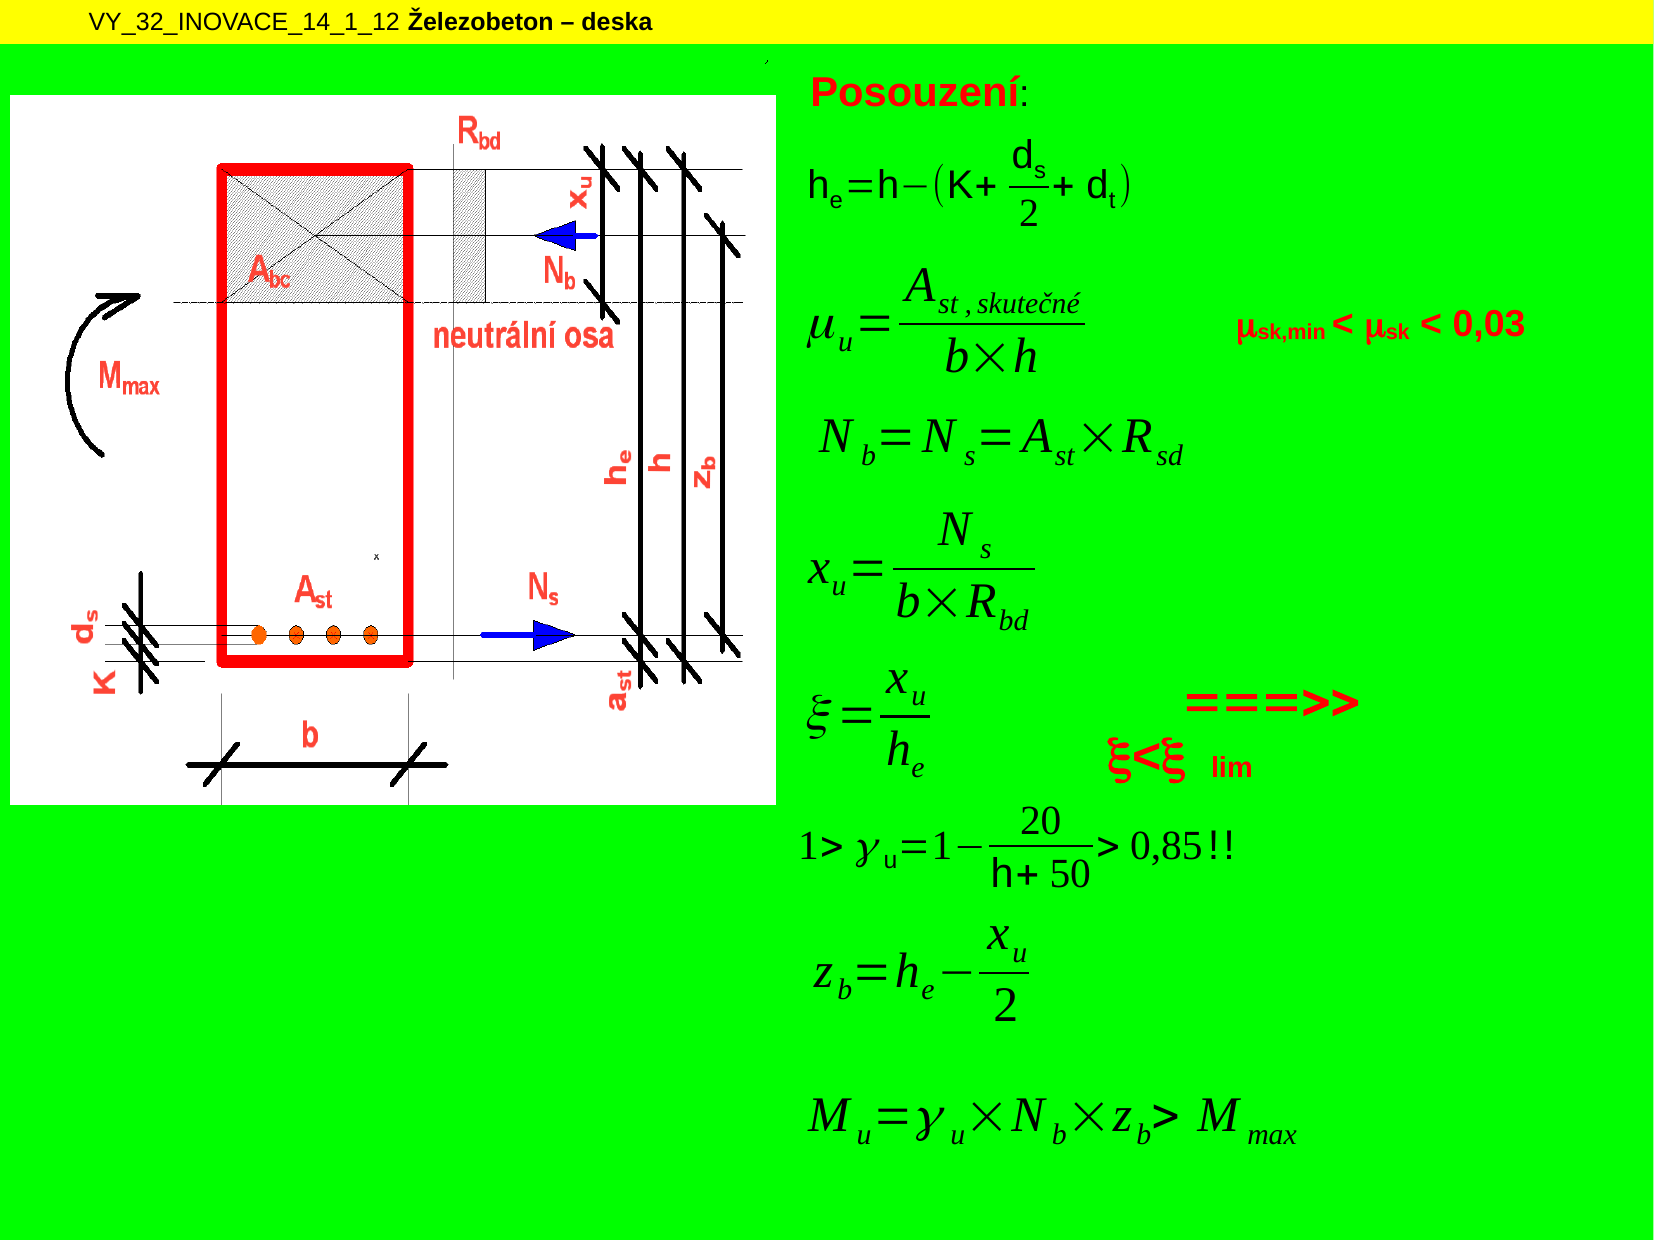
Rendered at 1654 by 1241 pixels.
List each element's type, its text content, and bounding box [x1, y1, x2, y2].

text_box msk,min < msk < 0,03 [1210, 295, 1573, 369]
text_box ===>> x<x lim [1092, 675, 1506, 768]
chart [797, 1088, 1303, 1152]
chart [797, 649, 939, 785]
text_box VY_32_INOVACE_14_1_12 Železobeton – deska [0, 0, 1654, 44]
chart [791, 797, 1241, 897]
chart [804, 906, 1039, 1033]
picture [10, 95, 776, 805]
chart [797, 257, 1093, 384]
text_box Posouzení: [795, 61, 1056, 124]
chart [809, 408, 1189, 473]
chart [797, 501, 1043, 637]
chart [797, 133, 1141, 237]
